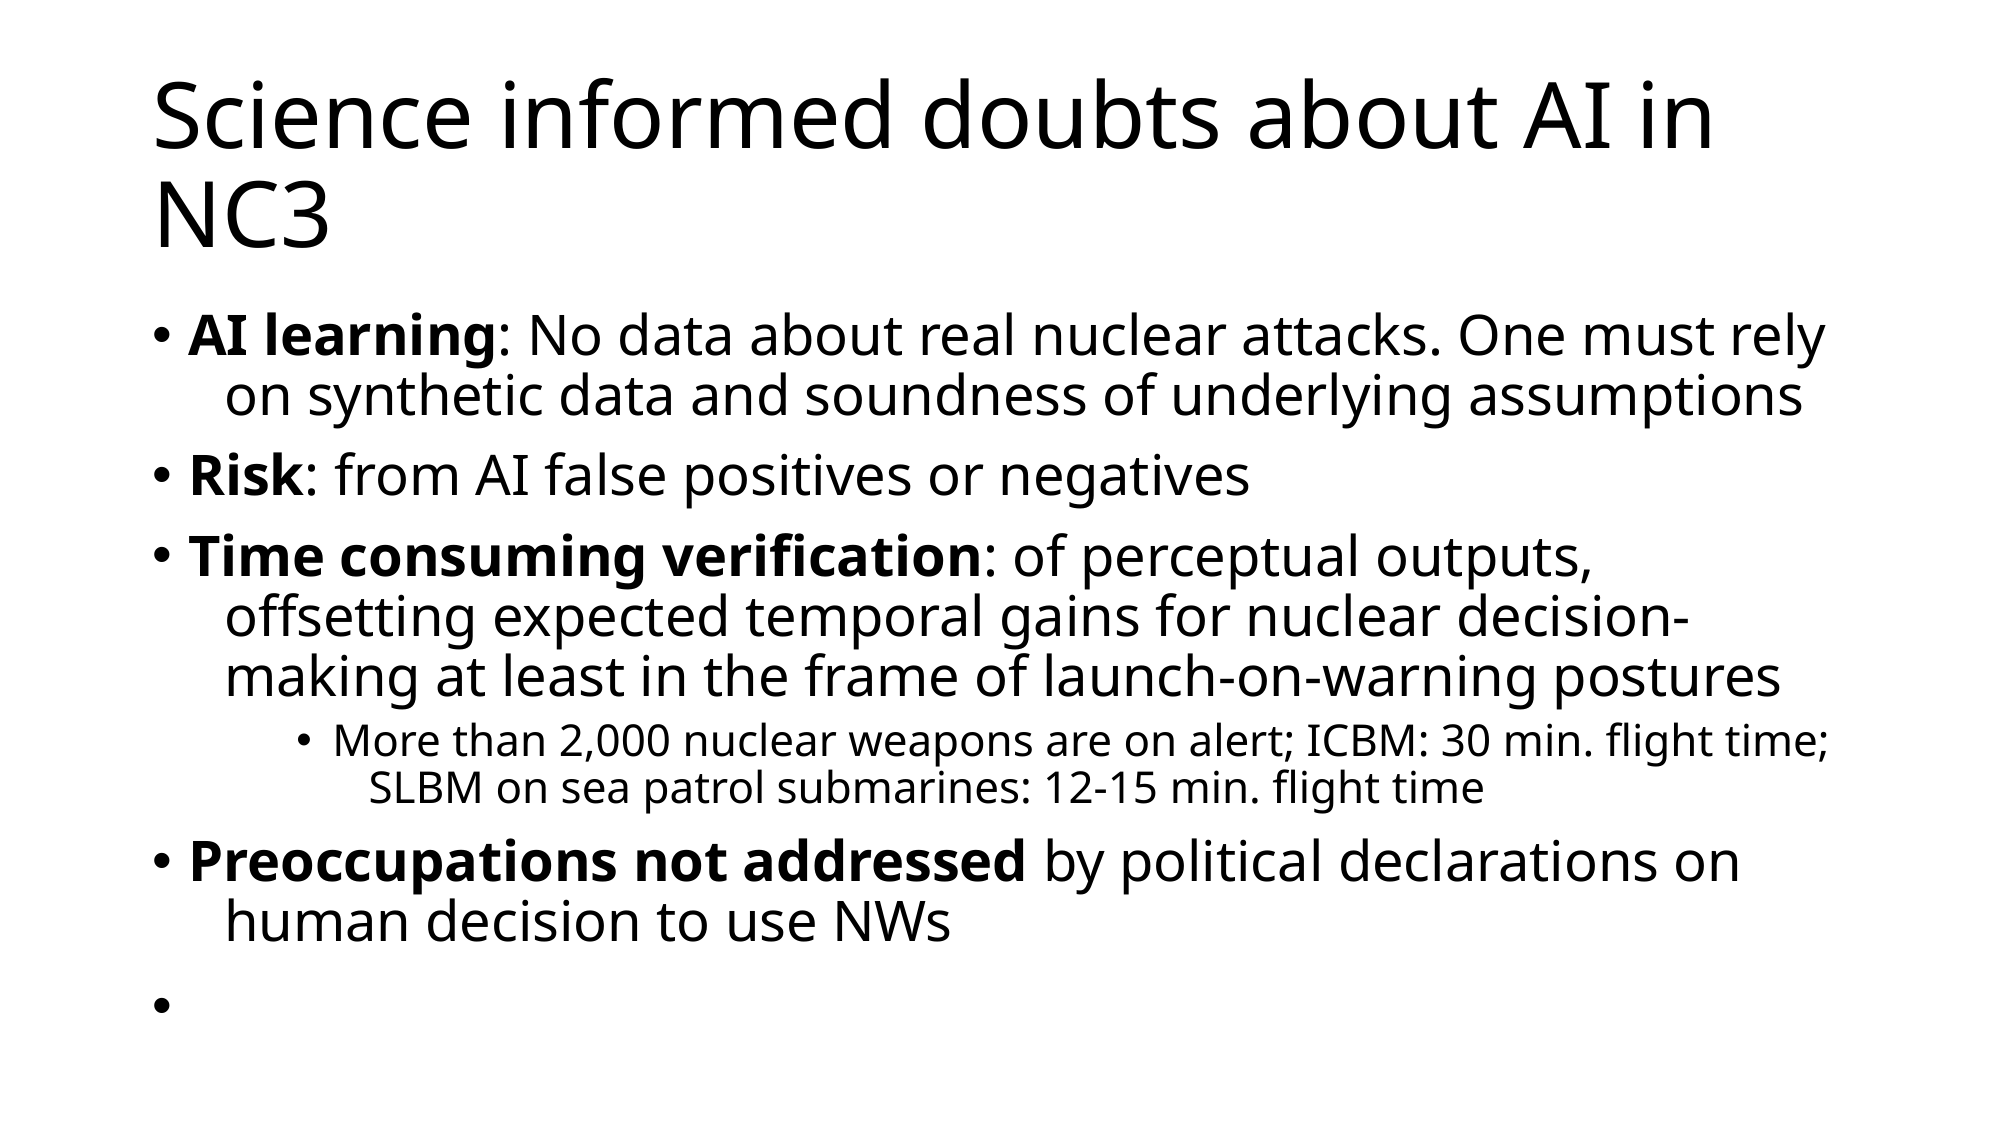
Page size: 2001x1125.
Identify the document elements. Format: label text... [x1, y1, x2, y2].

list AI learning: No data about real nuclear attacks. One must rely on synthetic data and soundness of underlying assumptions Risk: from AI false positives or negatives Time consuming verification: of perceptual outputs, offsetting expected temporal gains for nuclear decision-making at least in the frame of launch-on-warning postures More than 2,000 nuclear weapons are on alert; ICBM: 30 min. flight time; SLBM on sea patrol submarines: 12-15 min. flight time Preoccupations not addressed by political declarations on human decision to use NWs [137, 299, 1863, 1014]
title Science informed doubts about AI in NC3 [137, 59, 1863, 278]
